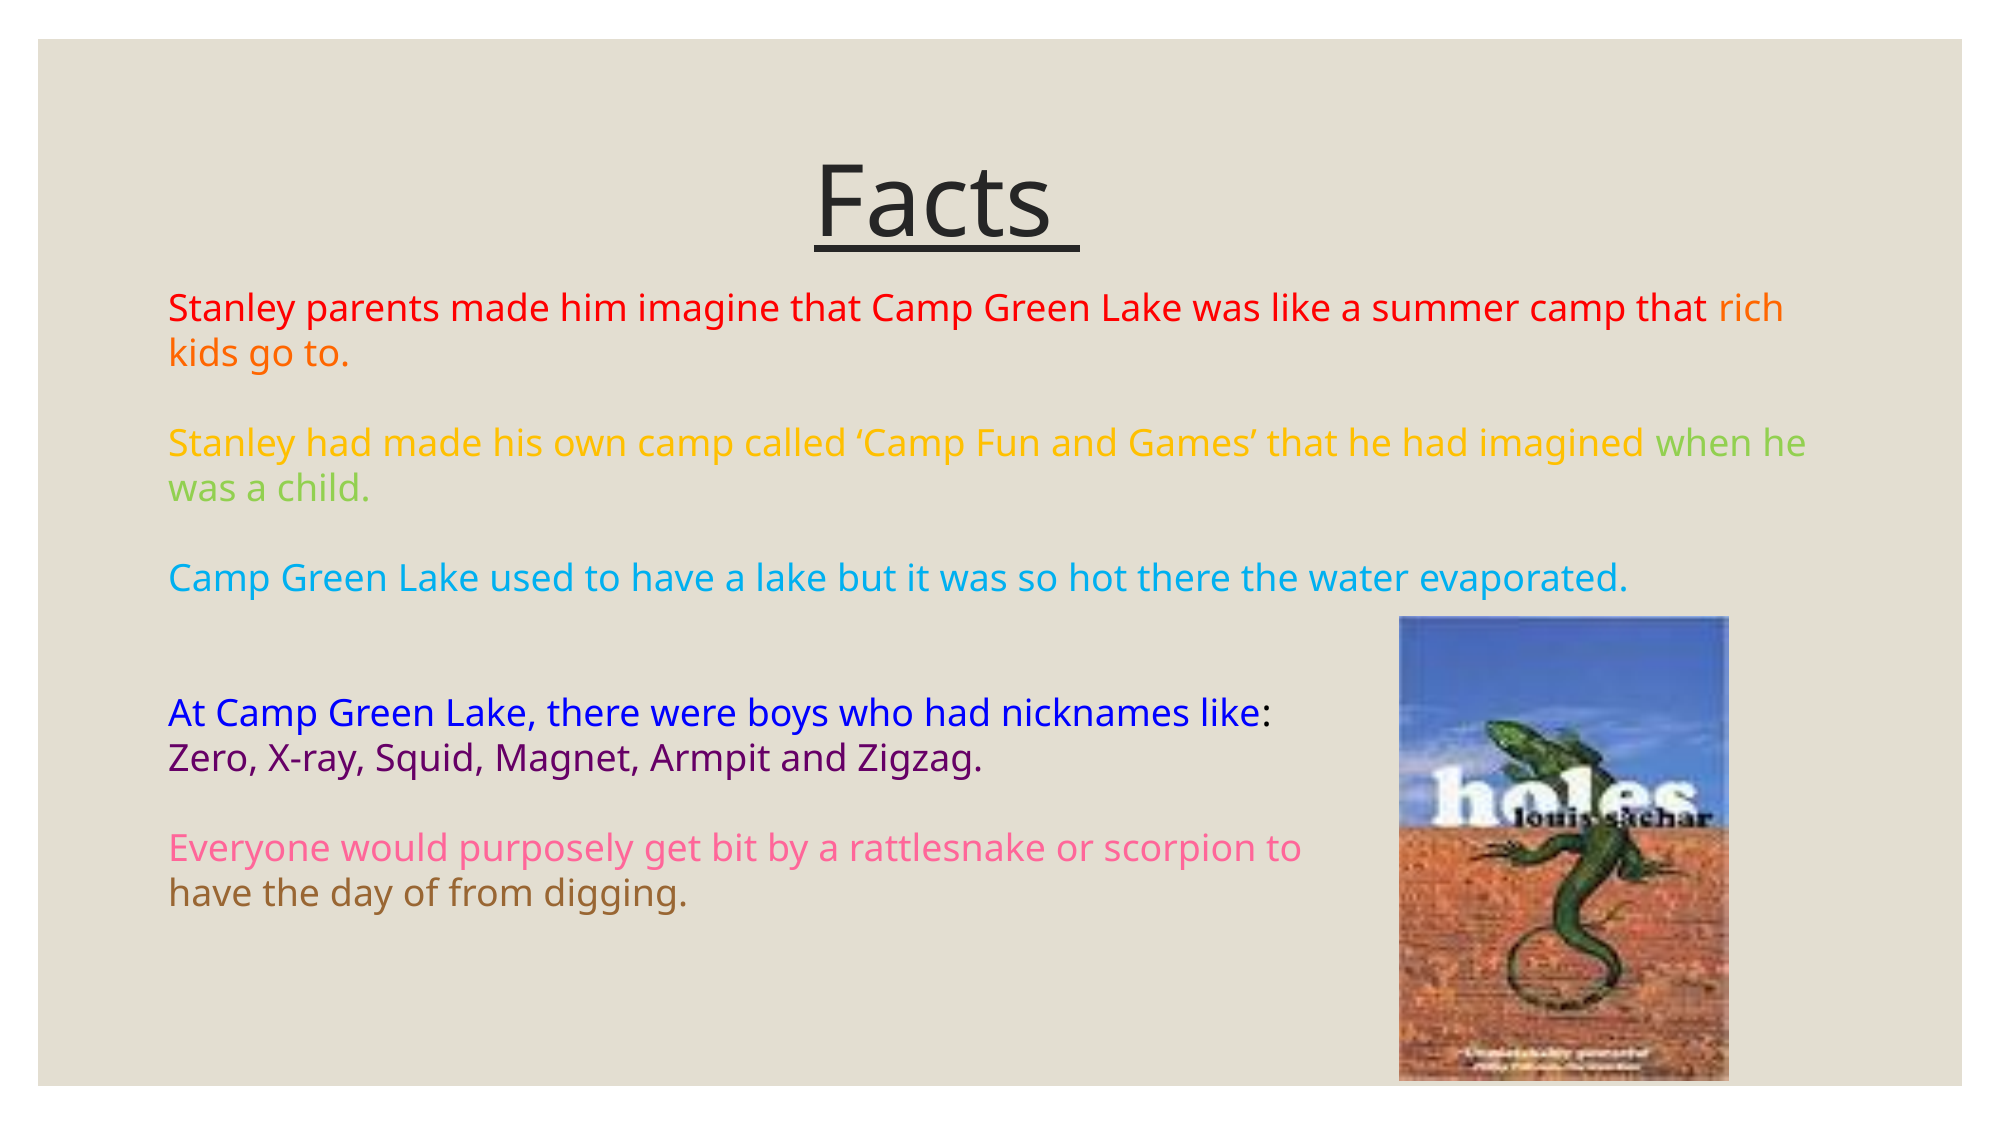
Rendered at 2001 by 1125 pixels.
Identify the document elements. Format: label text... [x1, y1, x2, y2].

text_box Stanley parents made him imagine that Camp Green Lake was like a summer camp that rich kids go to. Stanley had made his own camp called ‘Camp Fun and Games’ that he had imagined when he was a child. Camp Green Lake used to have a lake but it was so hot there the water evaporated. At Camp Green Lake, there were boys who had nicknames like: Zero, X-ray, Squid, Magnet, Armpit and Zigzag. Everyone would purposely get bit by a rattlesnake or scorpion to have the day of from digging. [153, 276, 1825, 1125]
title Facts [174, 78, 1825, 276]
picture [1399, 616, 1729, 1081]
